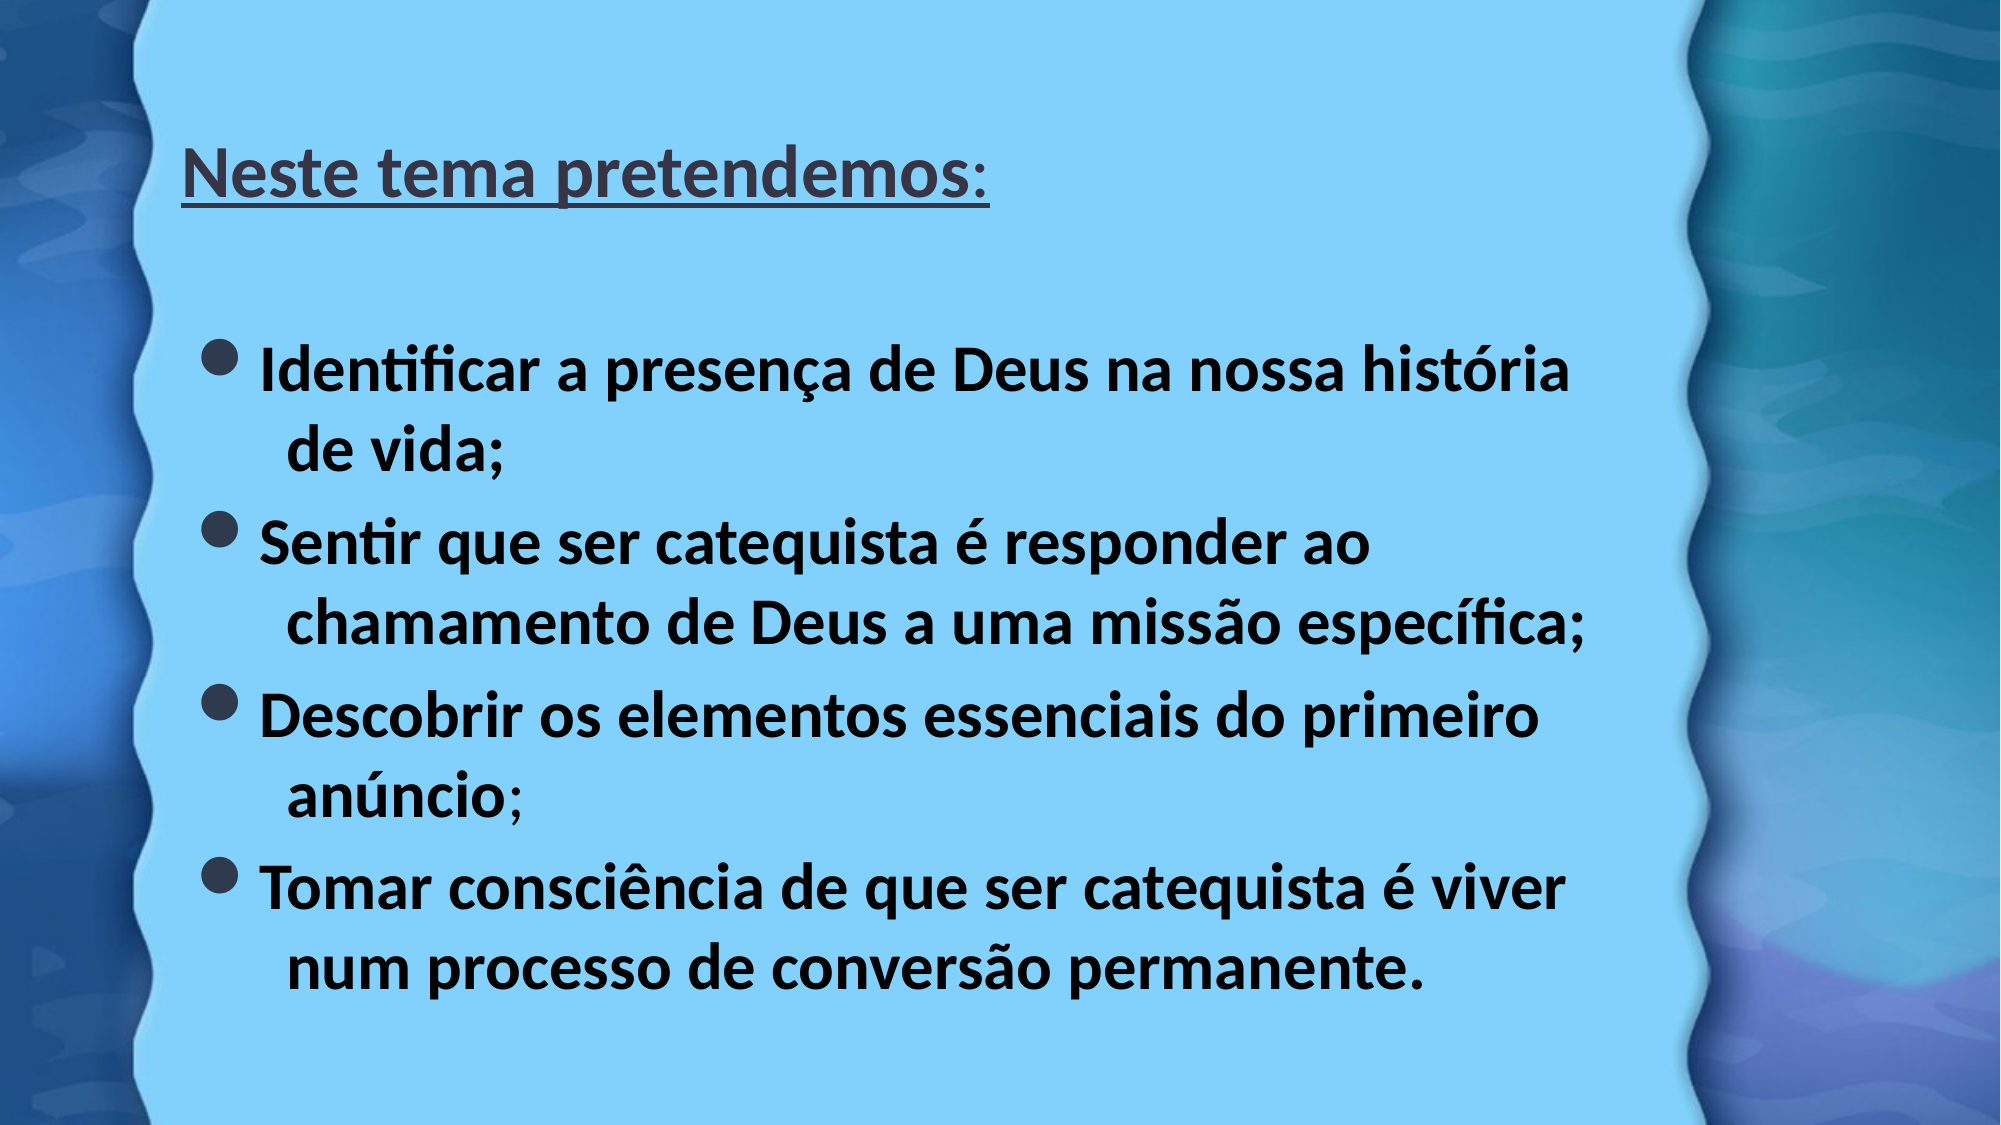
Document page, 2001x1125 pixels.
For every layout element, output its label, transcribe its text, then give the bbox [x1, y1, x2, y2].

title Neste tema pretendemos: [181, 115, 1669, 304]
list Identificar a presença de Deus na nossa história de vida; Sentir que ser catequista é responder ao chamamento de Deus a uma missão específica; Descobrir os elementos essenciais do primeiro anúncio; Tomar consciência de que ser catequista é viver num processo de conversão permanente. [181, 317, 1669, 1038]
